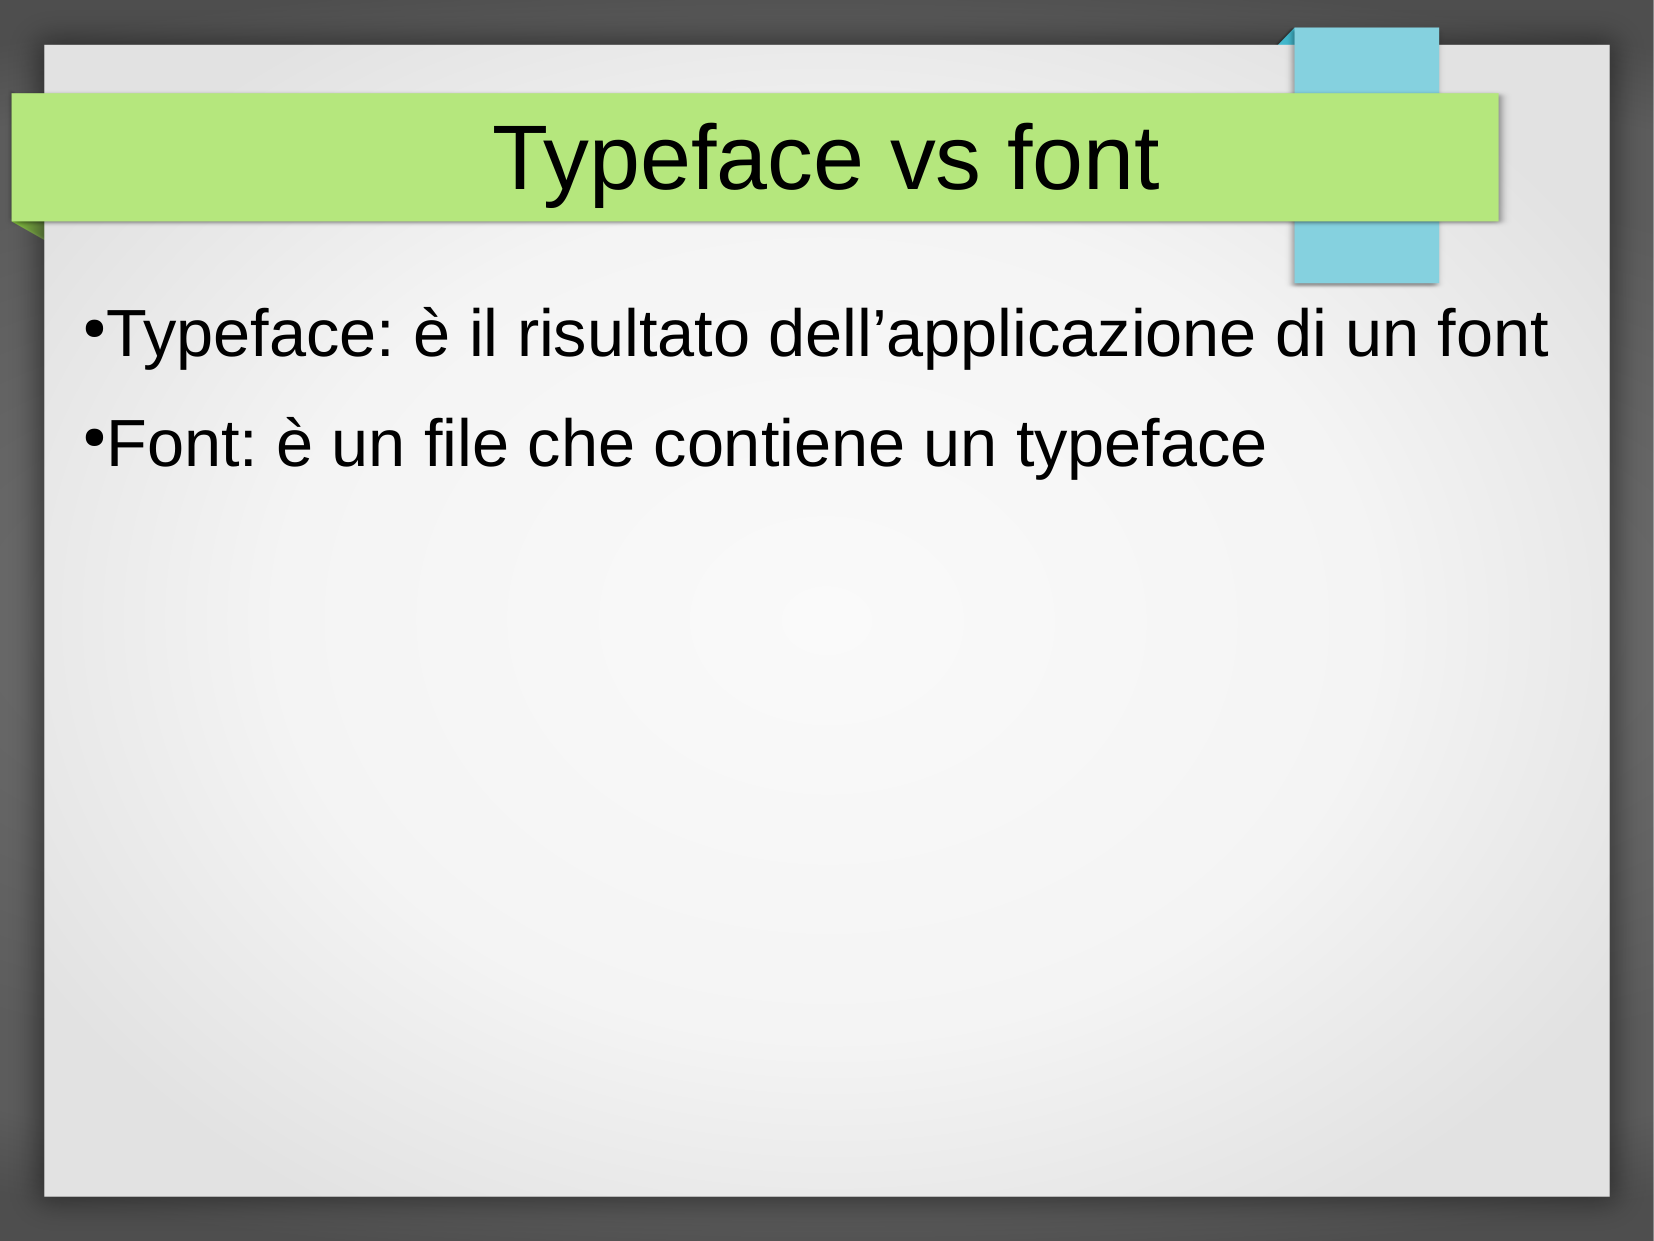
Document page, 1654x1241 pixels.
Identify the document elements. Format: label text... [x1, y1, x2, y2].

list Typeface: è il risultato dell’applicazione di un font Font: è un file che contiene un typeface [82, 290, 1571, 1010]
title Typeface vs font [82, 49, 1571, 257]
picture [0, 0, 1654, 1241]
